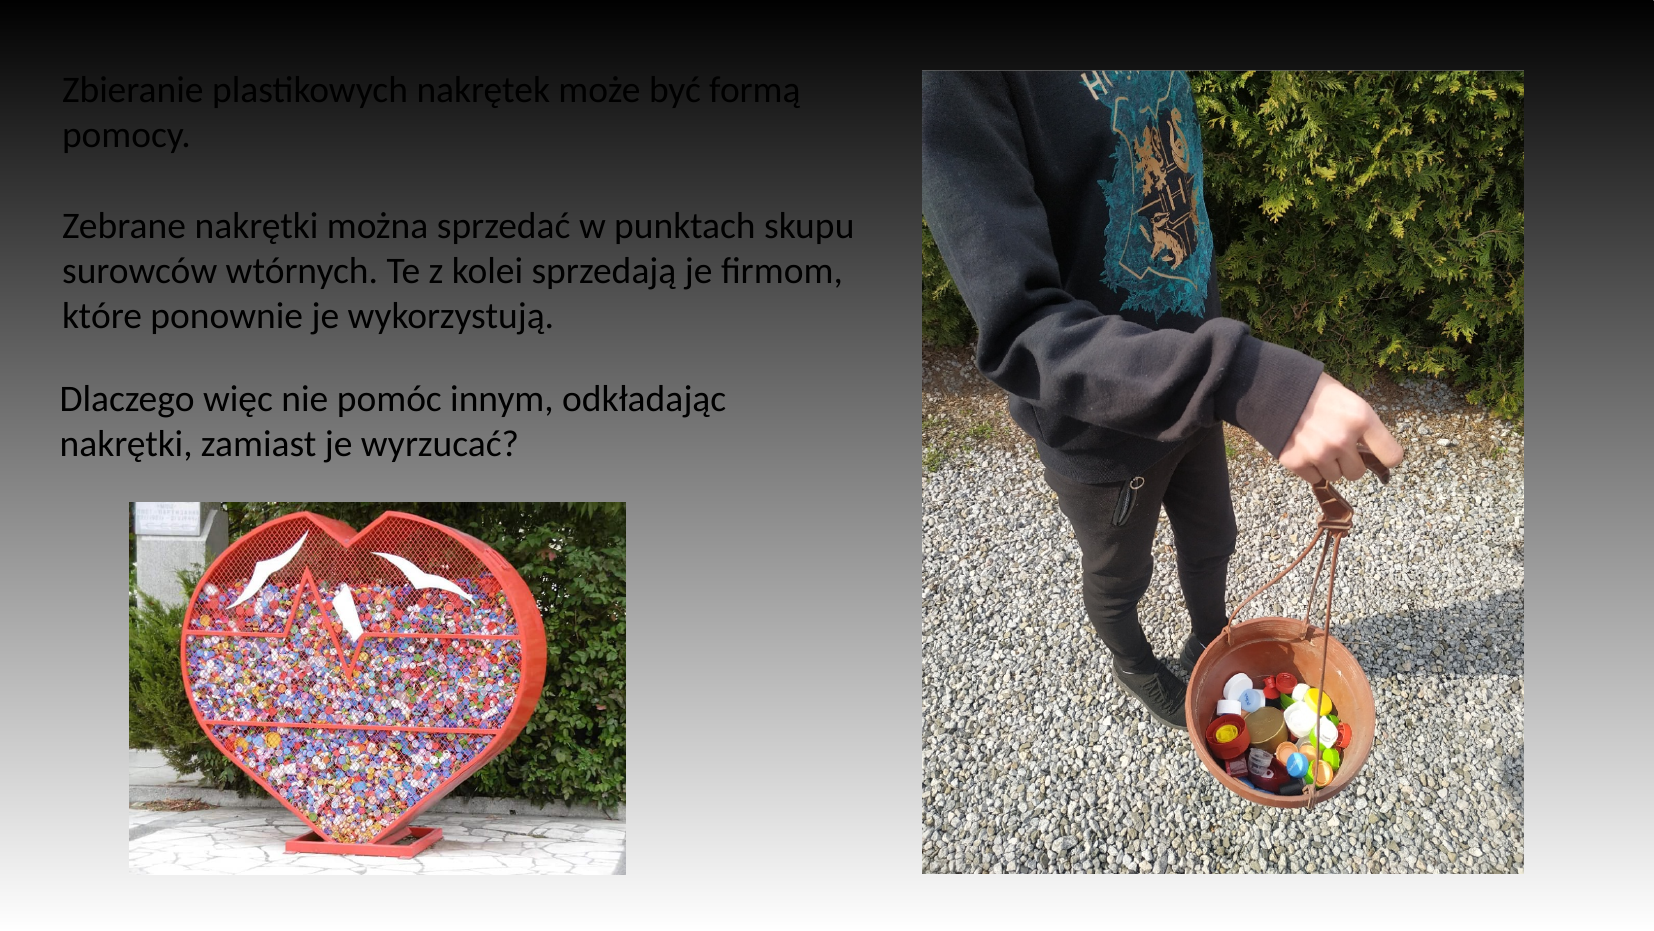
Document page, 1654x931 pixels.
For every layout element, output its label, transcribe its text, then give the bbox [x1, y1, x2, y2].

picture [129, 502, 626, 875]
text_box Dlaczego więc nie pomóc innym, odkładając nakrętki, zamiast je wyrzucać? [44, 366, 872, 472]
text_box Zbieranie plastikowych nakrętek może być formą pomocy. [47, 57, 874, 163]
text_box Zebrane nakrętki można sprzedać w punktach skupu surowców wtórnych. Te z kolei sprzedają je firmom, które ponownie je wykorzystują. [47, 193, 874, 344]
picture [921, 70, 1524, 874]
